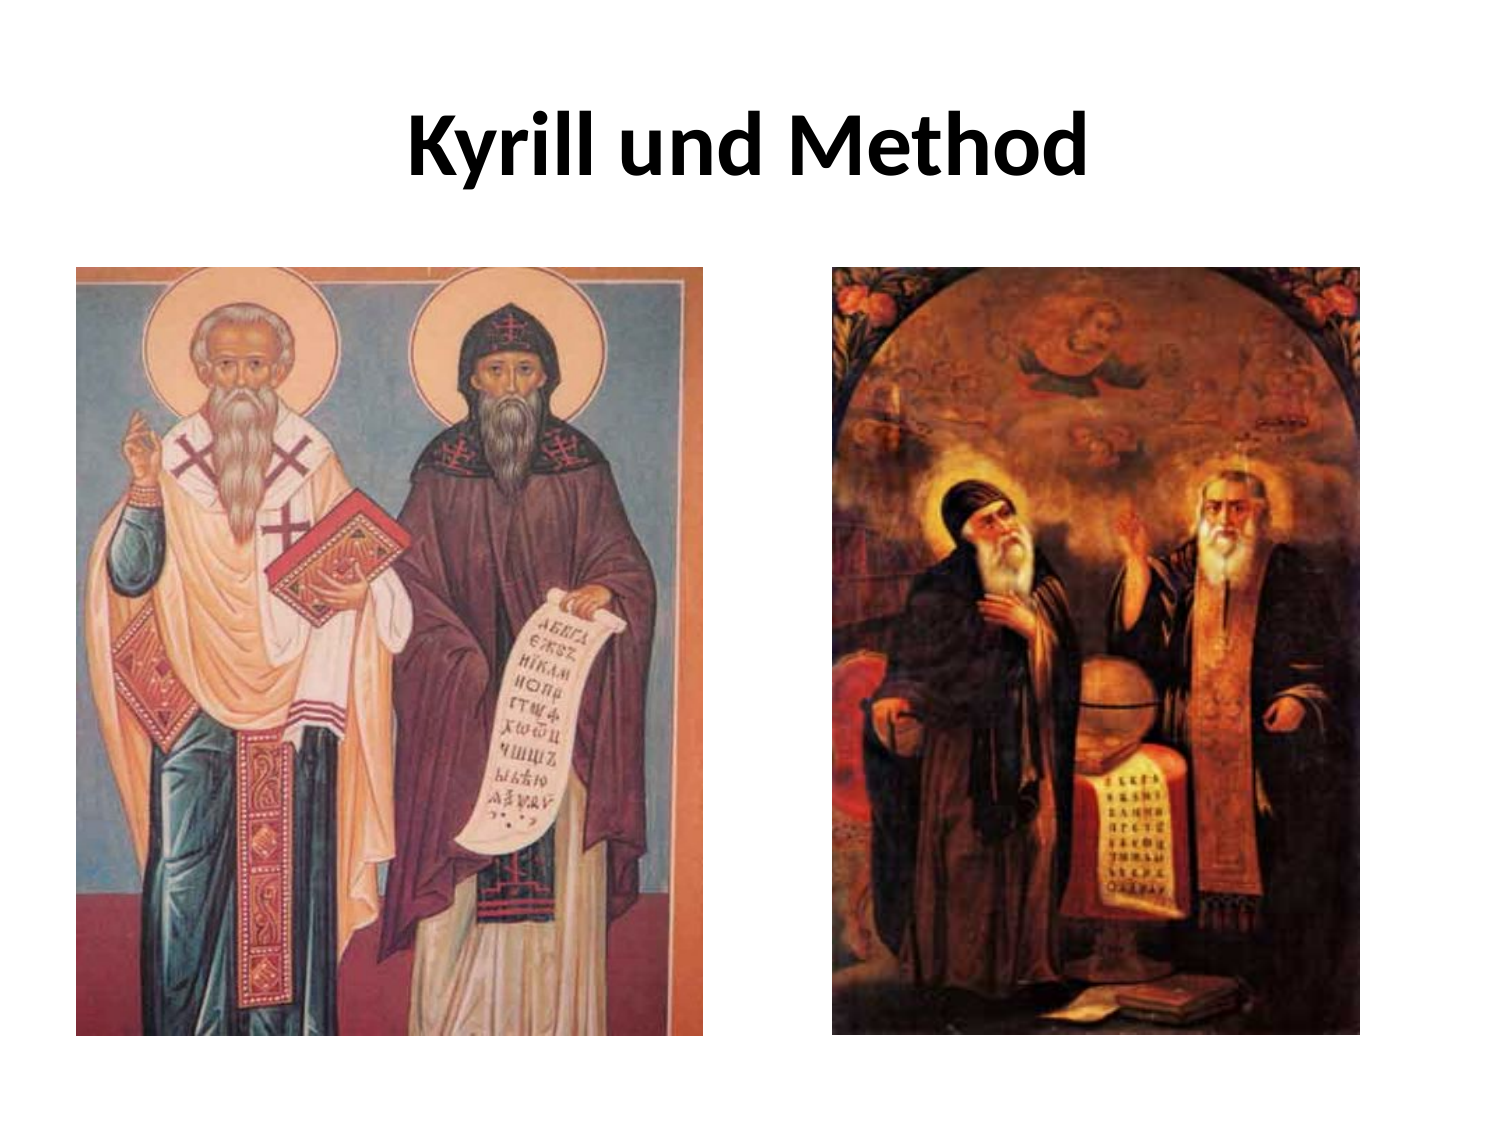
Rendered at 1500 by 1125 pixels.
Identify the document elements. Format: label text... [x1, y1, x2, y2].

picture [832, 267, 1360, 1035]
picture [76, 267, 703, 1036]
title Kyrill und Method [75, 45, 1426, 233]
